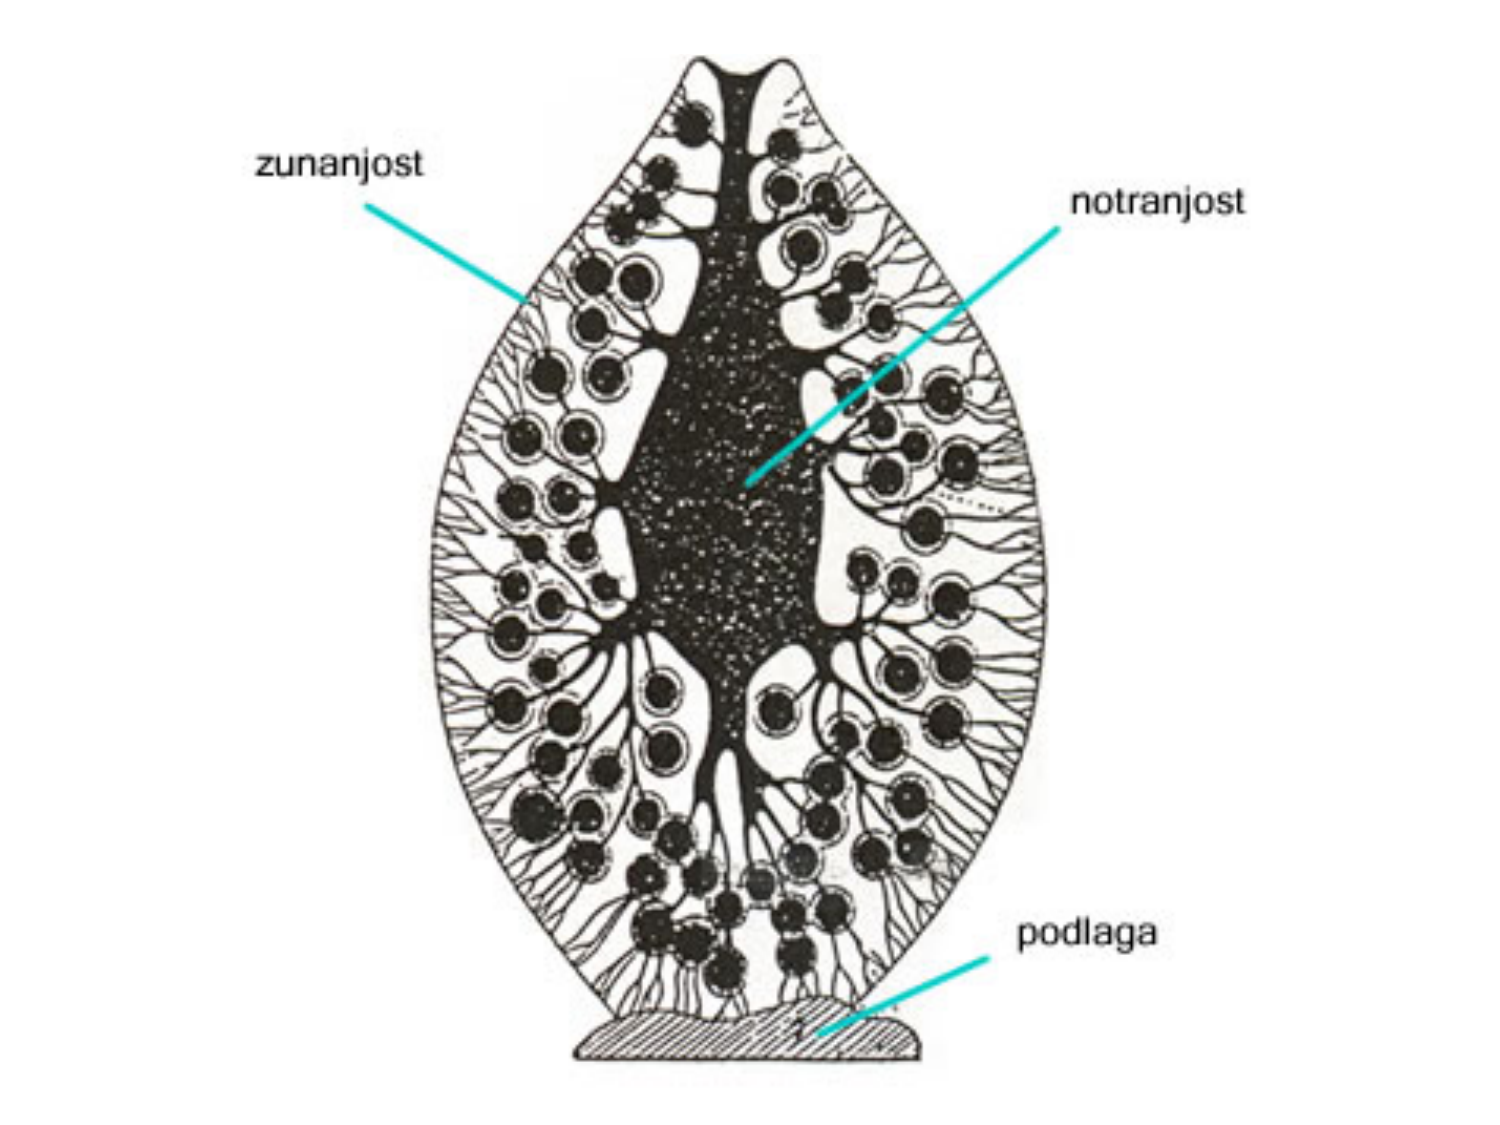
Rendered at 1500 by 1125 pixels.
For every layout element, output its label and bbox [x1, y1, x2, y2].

picture [218, 54, 1257, 1125]
